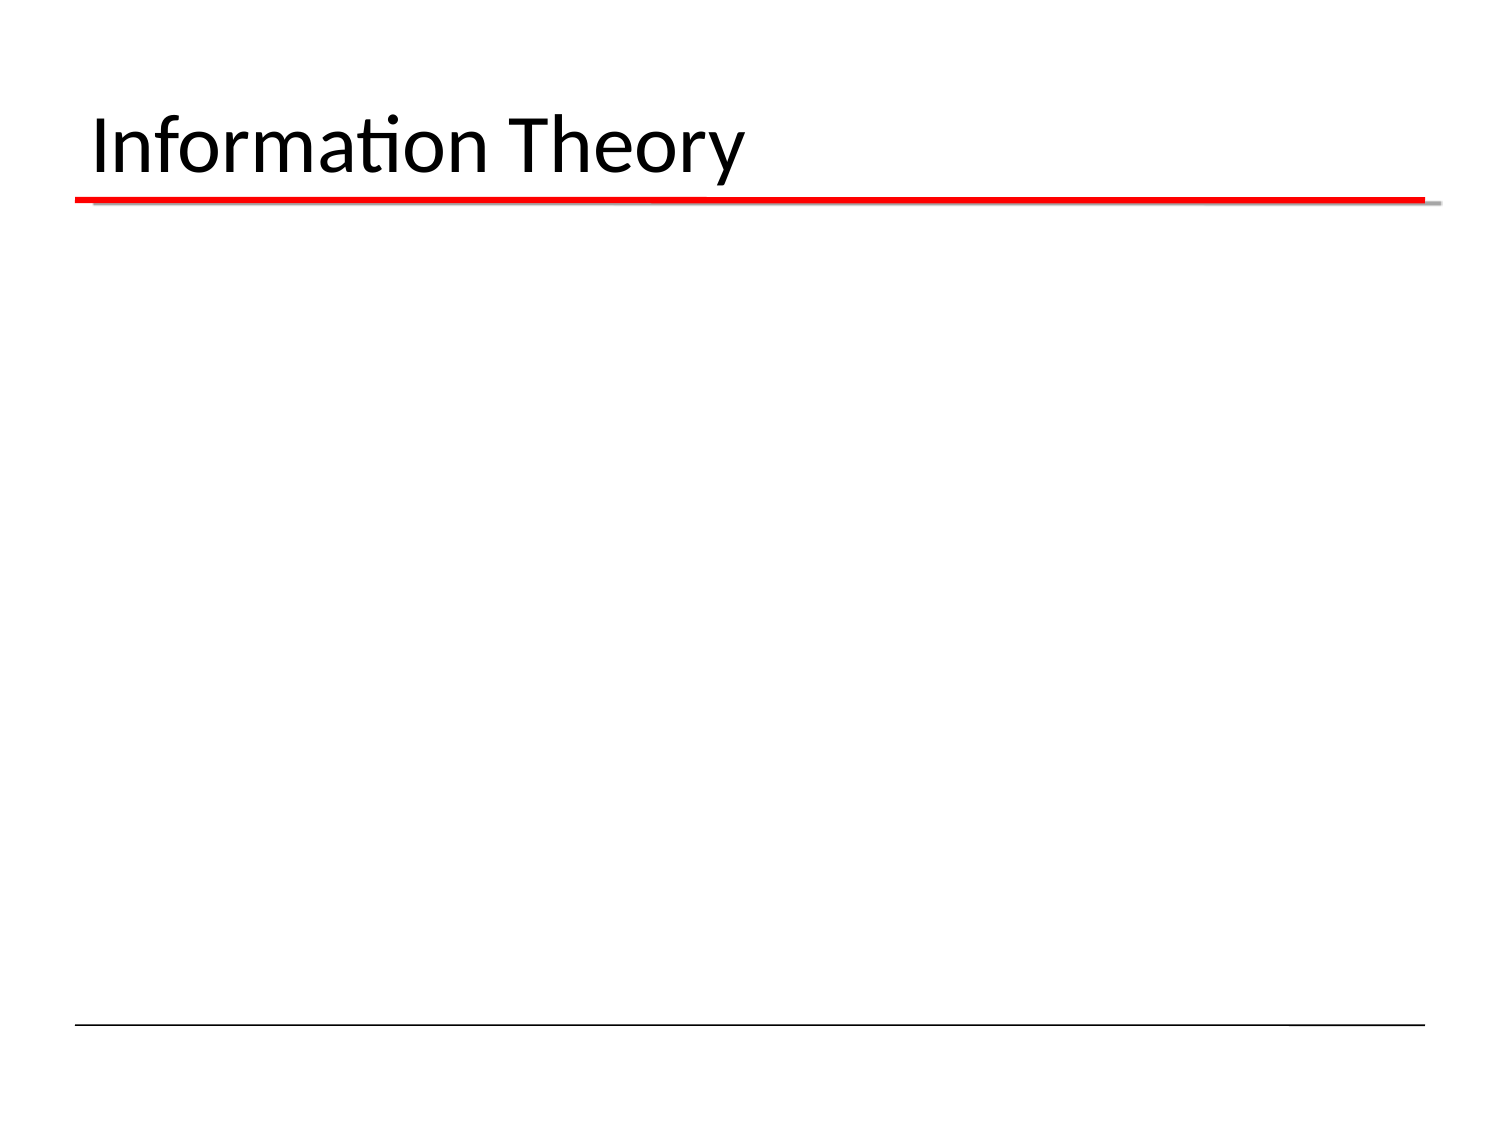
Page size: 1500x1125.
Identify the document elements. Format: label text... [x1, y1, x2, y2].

title Information Theory [75, 45, 1426, 233]
